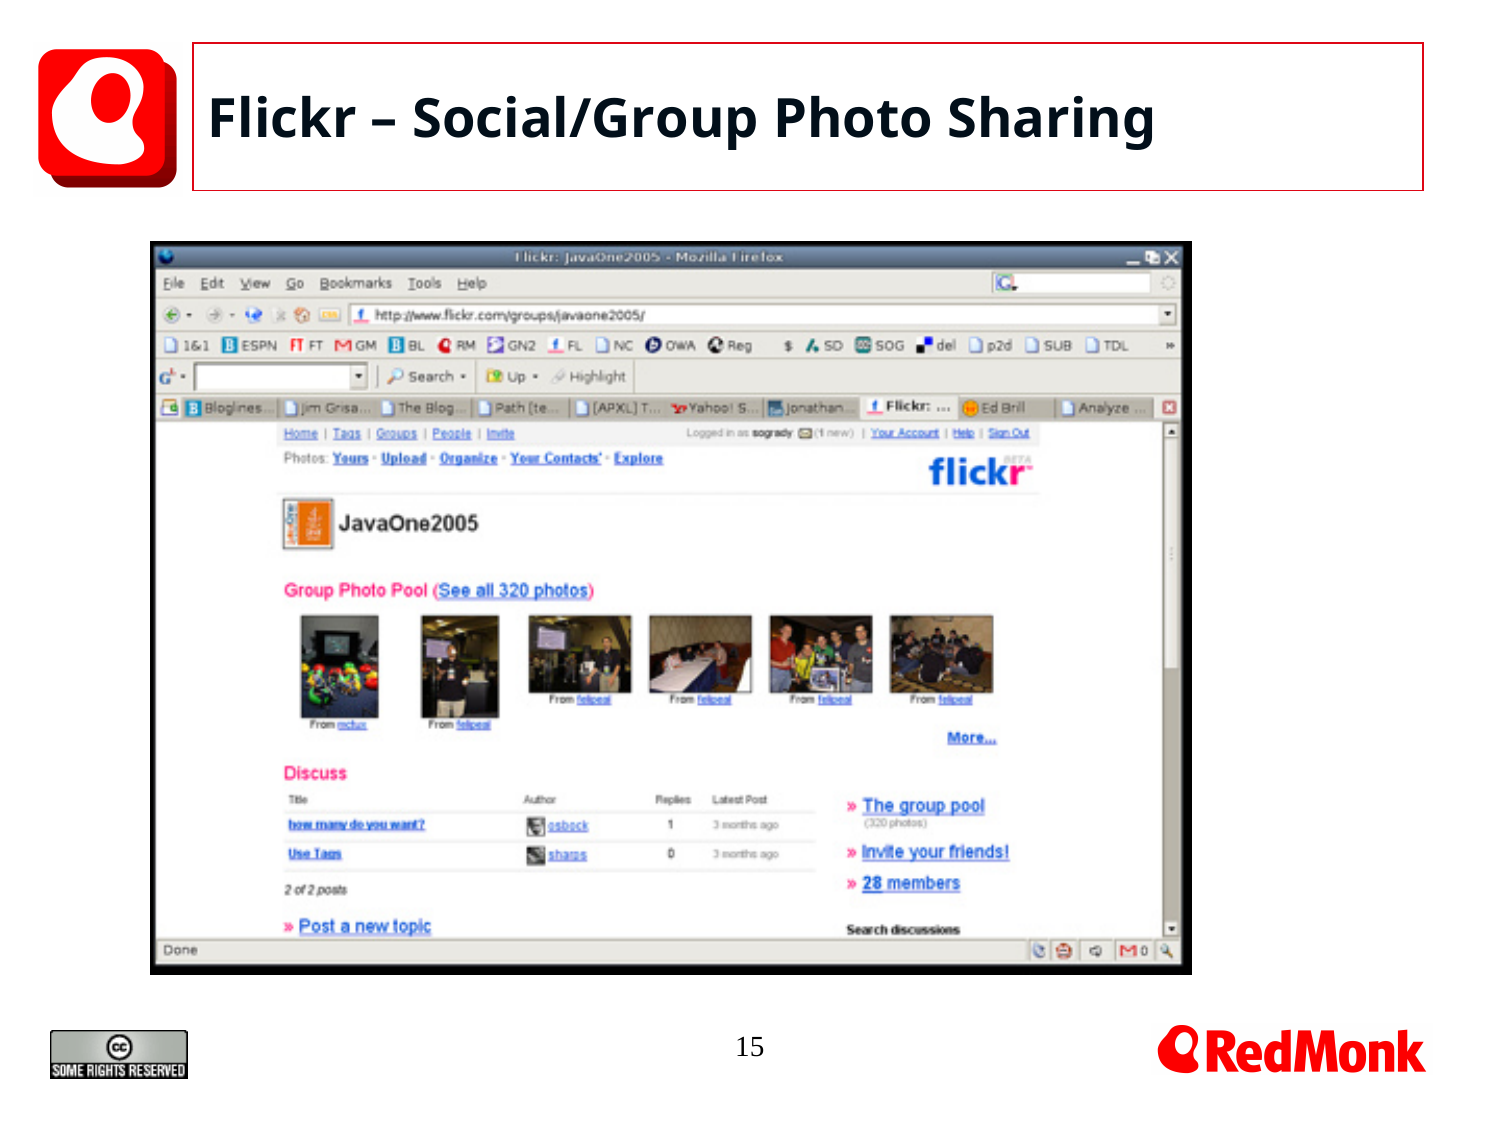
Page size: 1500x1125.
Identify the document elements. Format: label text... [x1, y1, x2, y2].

picture [33, 42, 183, 197]
picture [50, 1030, 188, 1079]
picture [150, 241, 1192, 976]
title Flickr – Social/Group Photo Sharing [193, 43, 1424, 191]
picture [1151, 1023, 1433, 1075]
